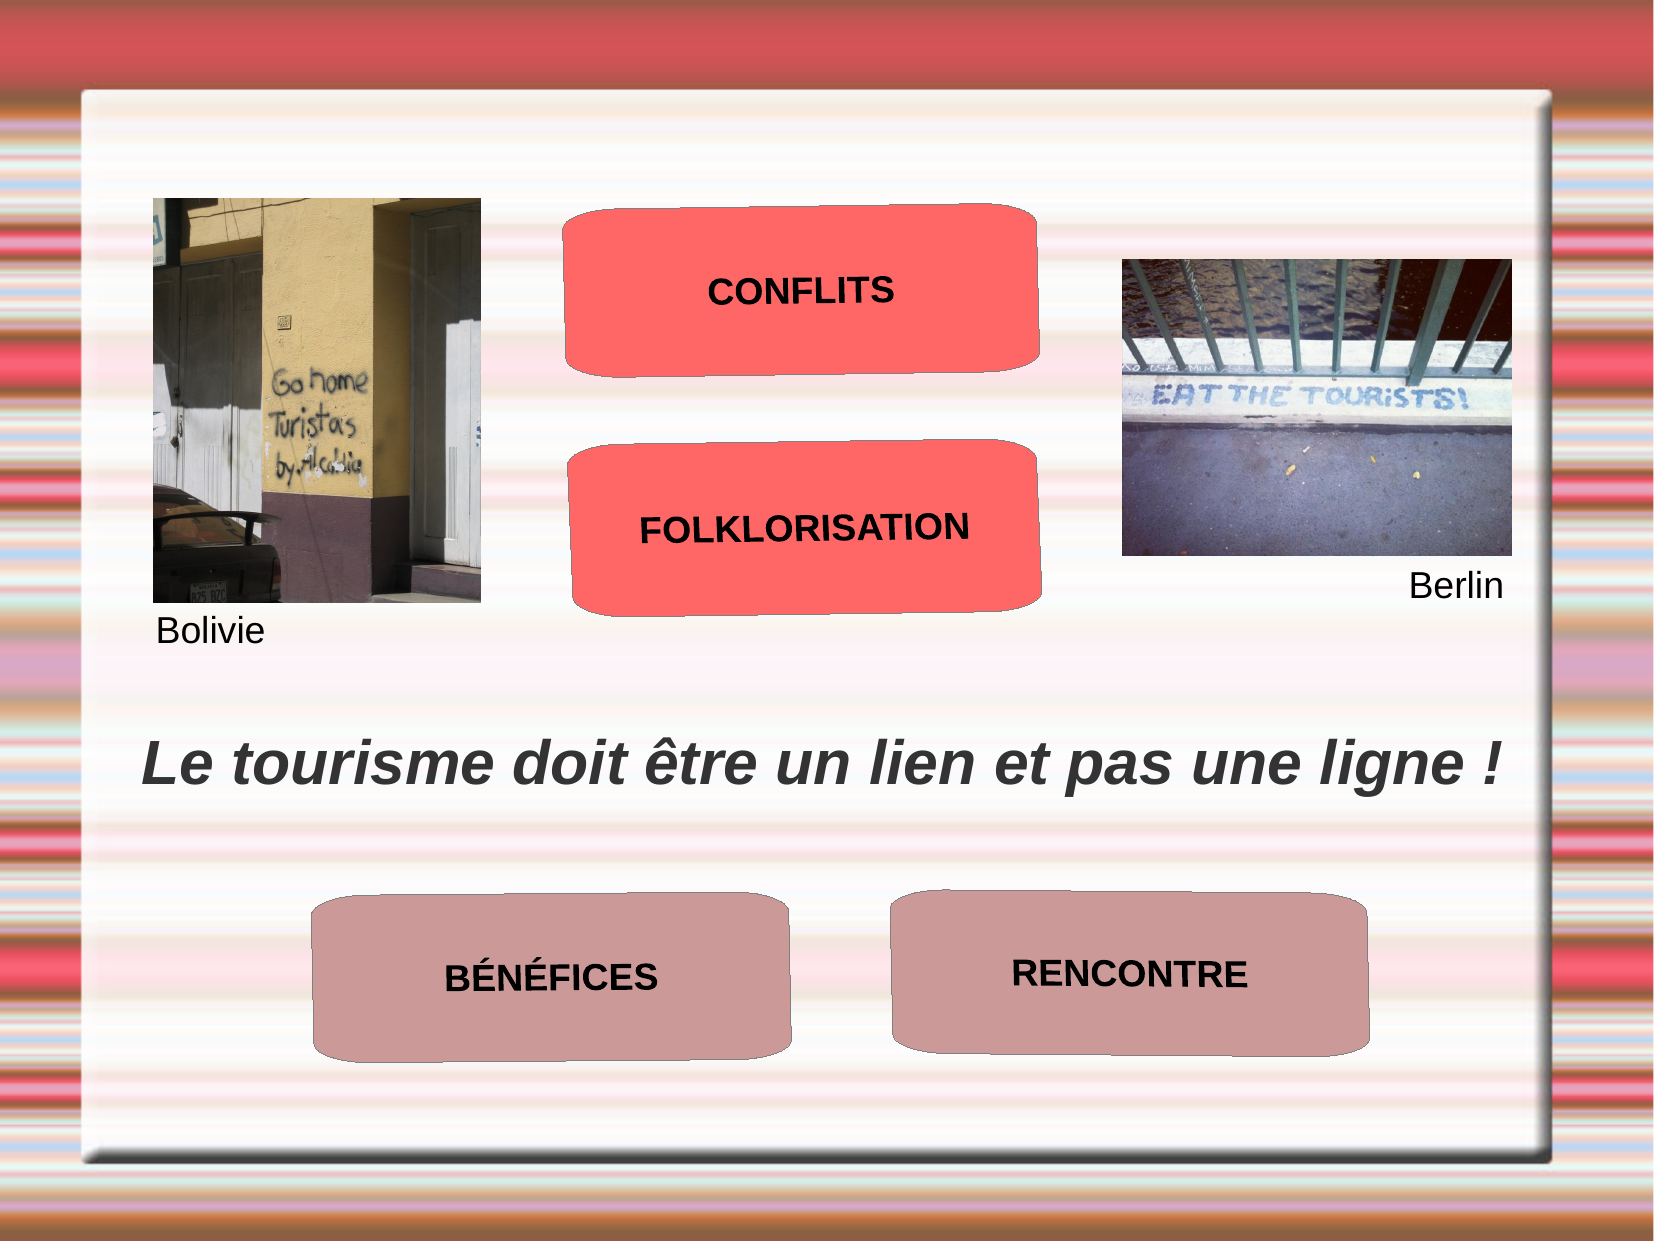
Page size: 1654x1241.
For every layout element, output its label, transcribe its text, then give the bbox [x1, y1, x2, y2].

text_box BÉNÉFICES [311, 892, 792, 1063]
text_box RENCONTRE [890, 889, 1370, 1057]
picture [0, 0, 1654, 1241]
text_box Berlin [1393, 557, 1519, 615]
list Le tourisme doit être un lien et pas une ligne ! [141, 728, 1523, 851]
text_box FOLKLORISATION [567, 439, 1042, 617]
text_box Bolivie [140, 602, 281, 660]
text_box CONFLITS [562, 203, 1040, 378]
